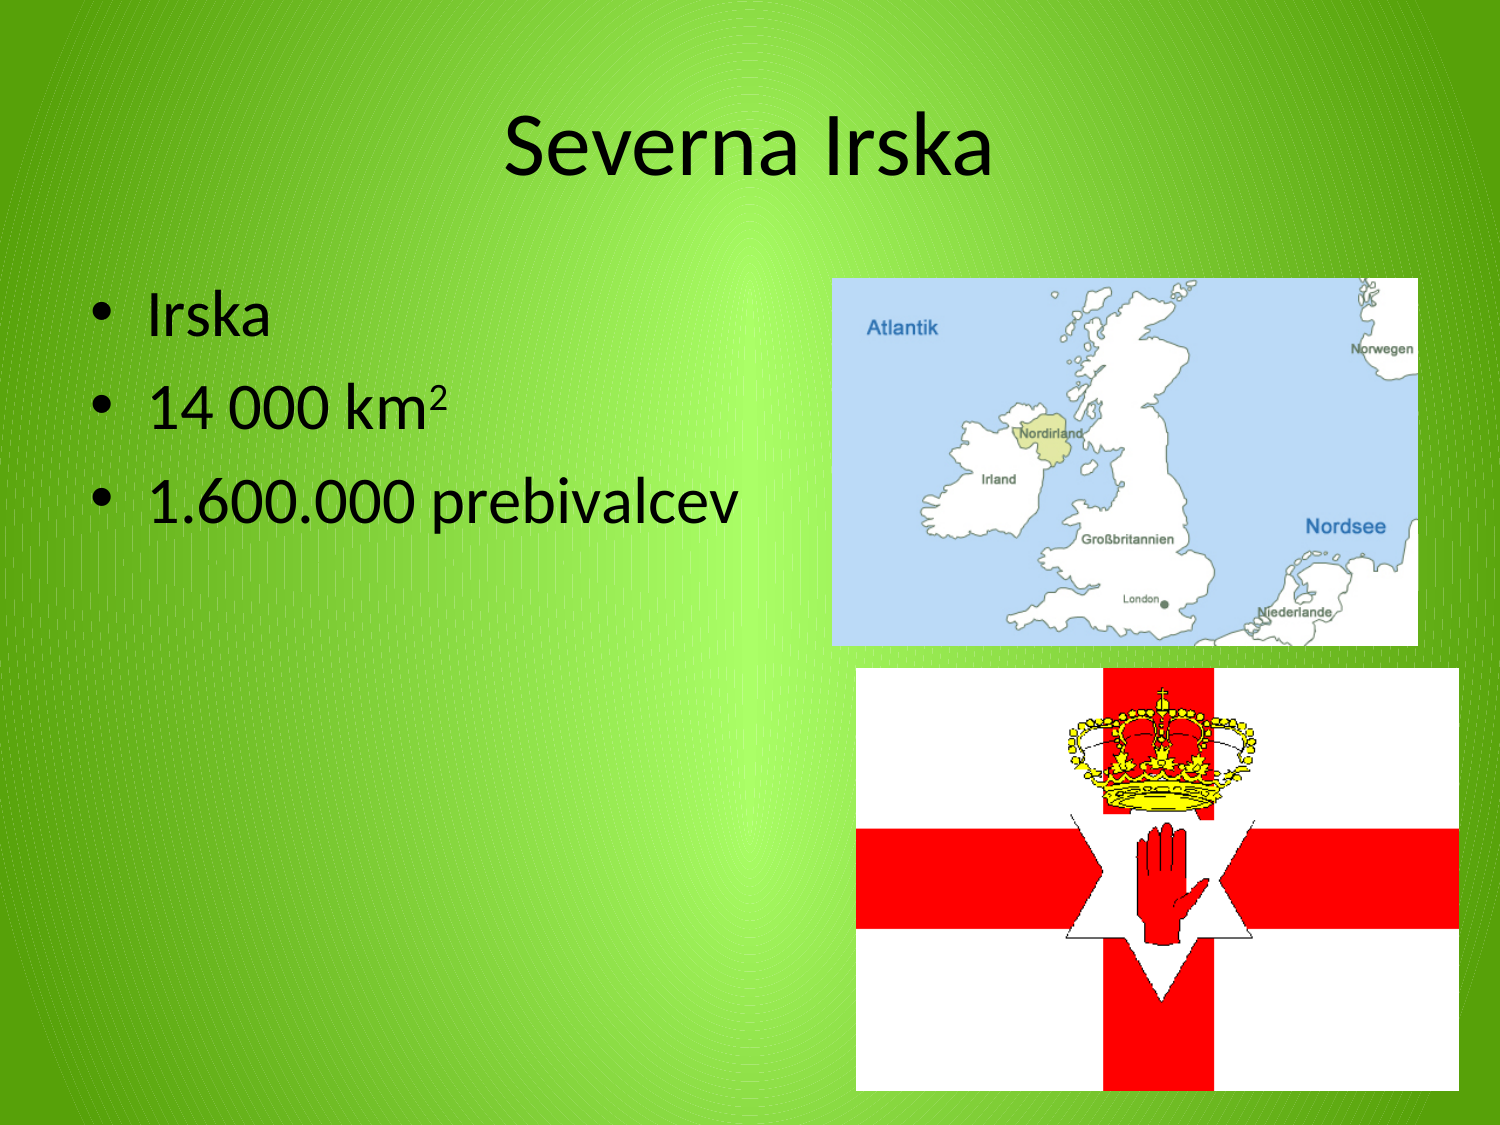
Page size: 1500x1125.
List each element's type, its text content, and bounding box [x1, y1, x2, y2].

picture [832, 278, 1418, 646]
picture [856, 668, 1459, 1091]
title Severna Irska [75, 45, 1425, 233]
list Irska 14 000 km2 1.600.000 prebivalcev [75, 262, 809, 1005]
